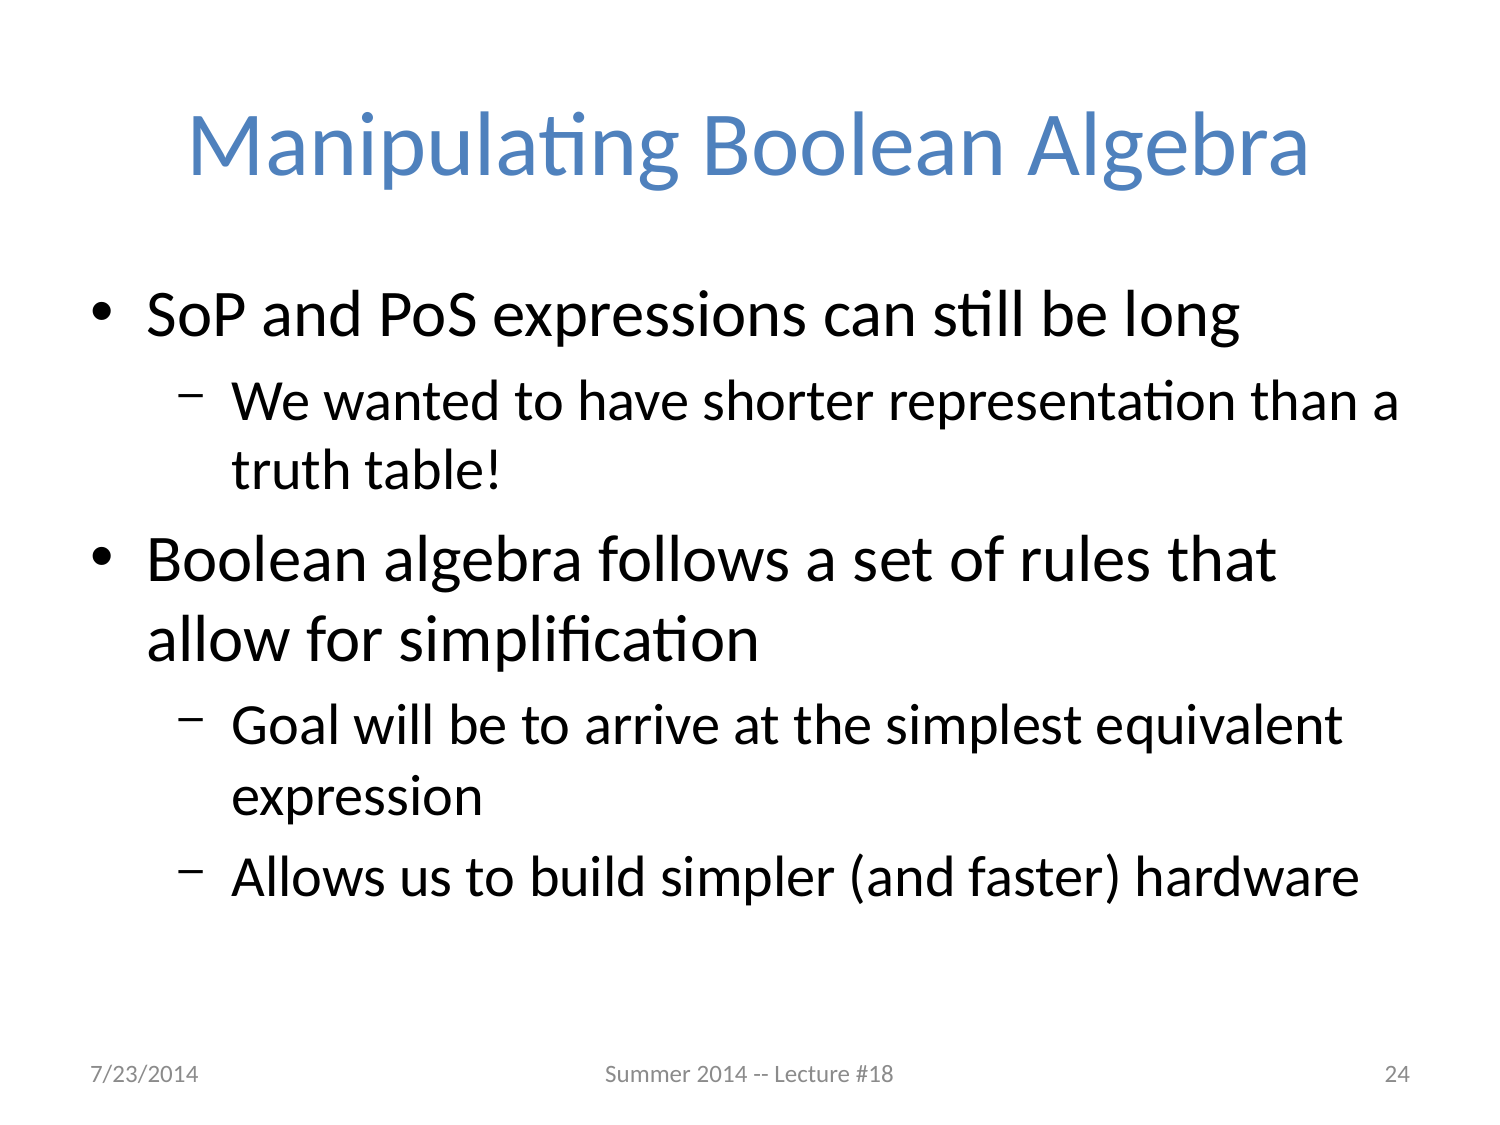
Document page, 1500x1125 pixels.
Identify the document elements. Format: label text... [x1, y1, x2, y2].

list SoP and PoS expressions can still be long We wanted to have shorter representation than a truth table! Boolean algebra follows a set of rules that allow for simplification Goal will be to arrive at the simplest equivalent expression Allows us to build simpler (and faster) hardware [75, 262, 1425, 1073]
title Manipulating Boolean Algebra [75, 45, 1425, 233]
slide_number 7/23/2014 [75, 1042, 425, 1103]
footer Summer 2014 -- Lecture #18 [512, 1042, 988, 1103]
slide_number <number> [1074, 1042, 1425, 1103]
